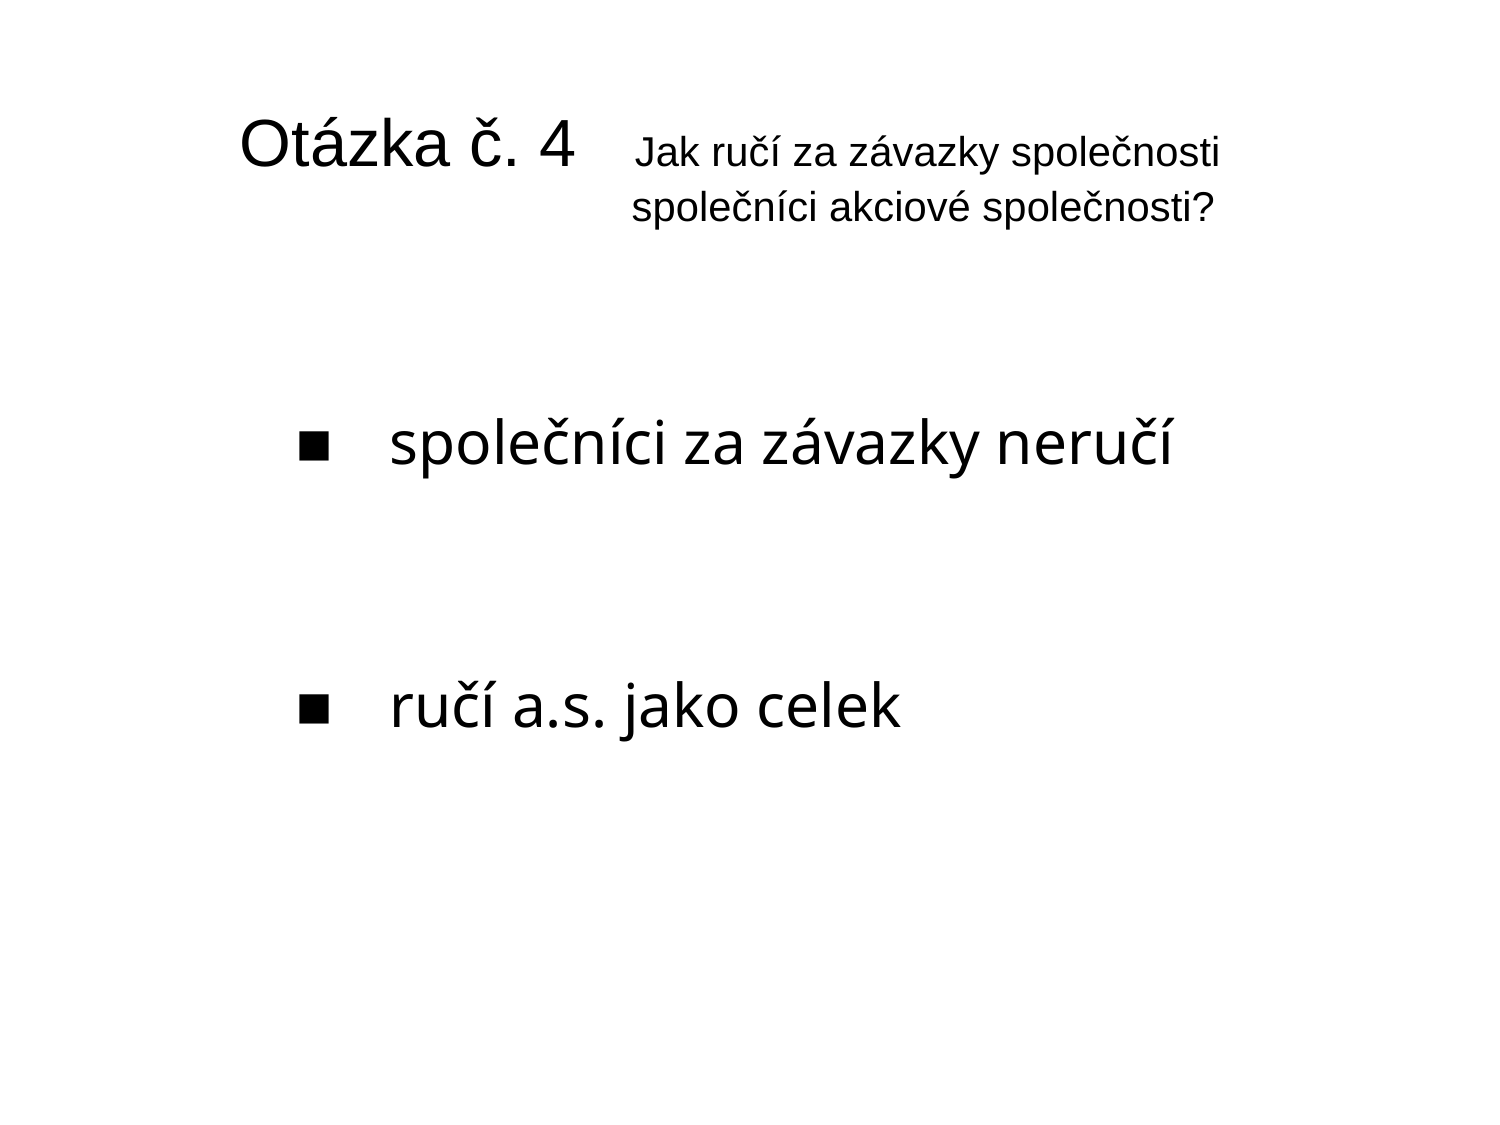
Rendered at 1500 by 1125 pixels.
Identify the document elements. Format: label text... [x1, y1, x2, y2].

list ■ společníci za závazky neručí ■ ručí a.s. jako celek [224, 397, 1425, 975]
title Otázka č. 4 Jak ručí za závazky společnosti společníci akciové společnosti? [224, 49, 1425, 237]
